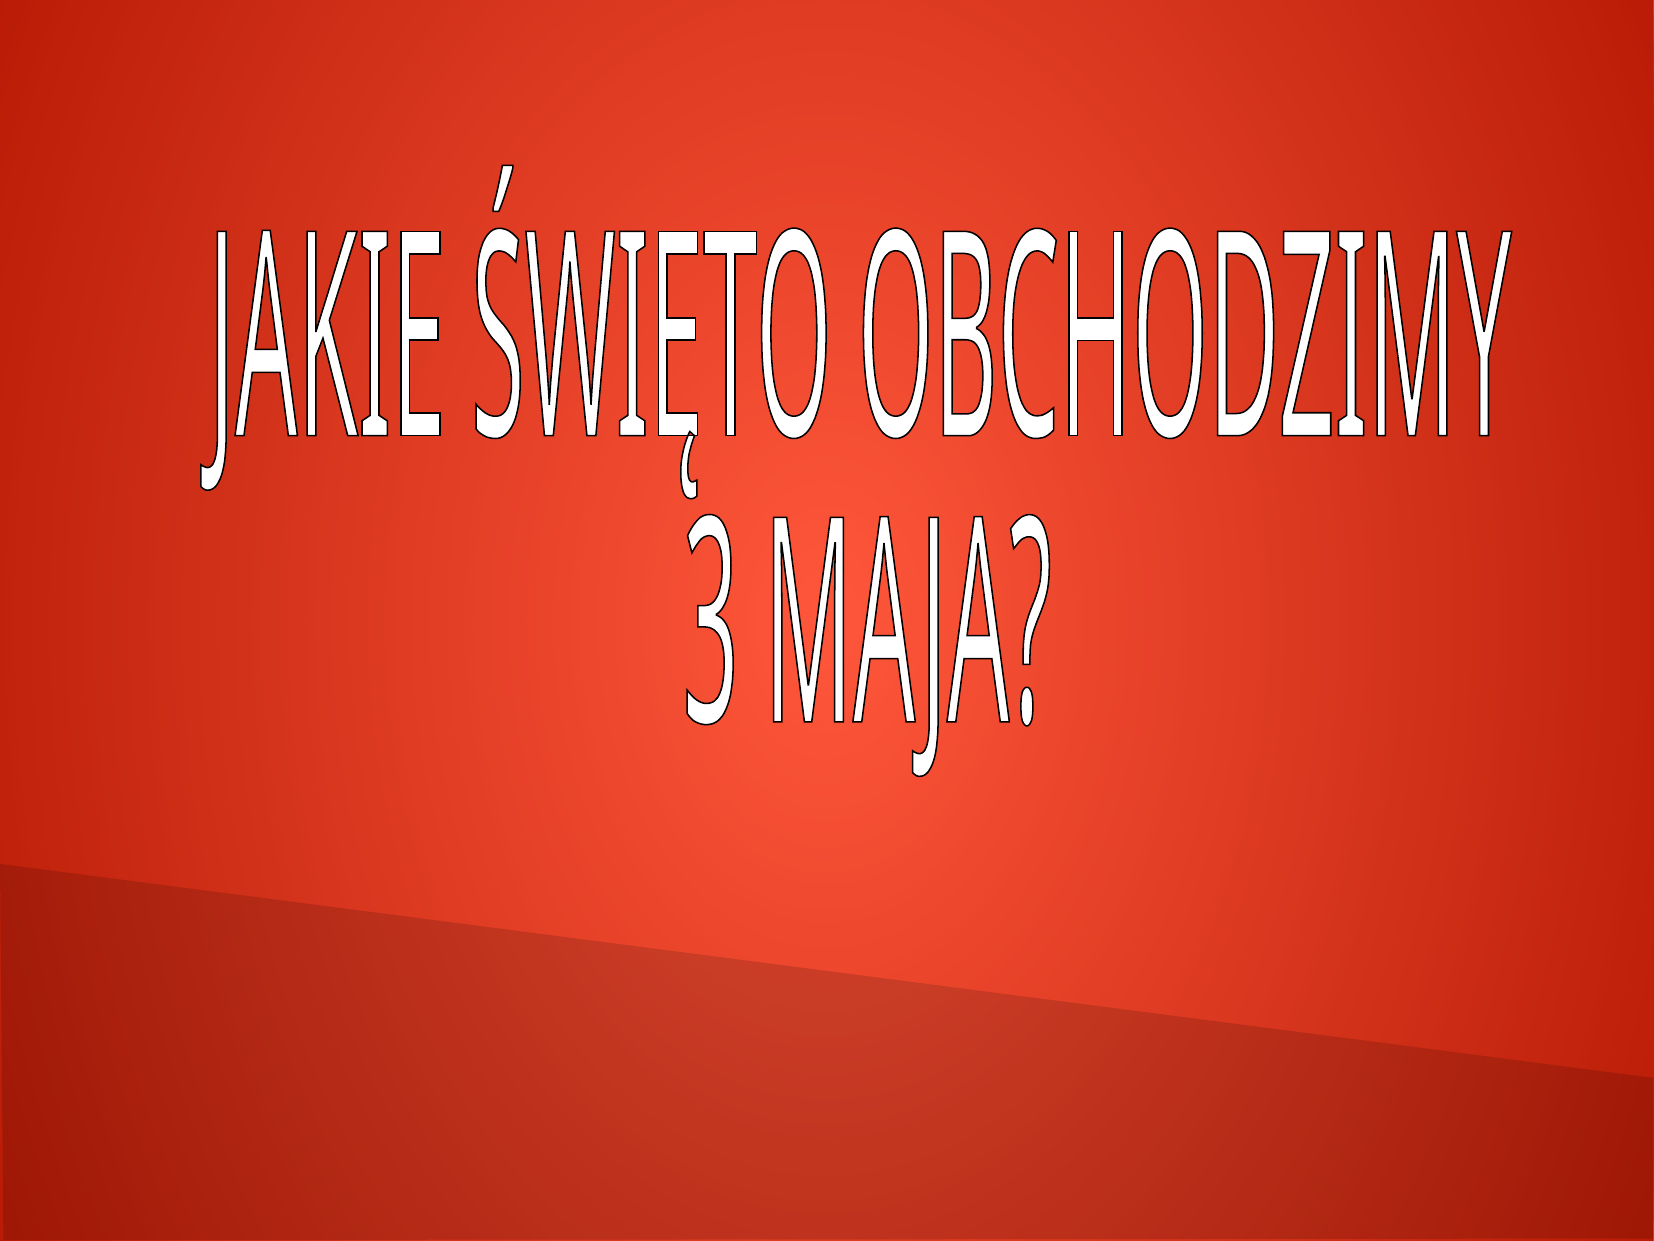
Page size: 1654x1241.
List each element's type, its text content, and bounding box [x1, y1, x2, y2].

text_box JAKIE ŚWIĘTO OBCHODZIMY 3 MAJA? [235, 230, 298, 436]
text_box JAKIE ŚWIĘTO OBCHODZIMY 3 MAJA? [704, 231, 757, 436]
text_box JAKIE ŚWIĘTO OBCHODZIMY 3 MAJA? [1010, 514, 1050, 665]
text_box JAKIE ŚWIĘTO OBCHODZIMY 3 MAJA? [400, 231, 440, 436]
text_box JAKIE ŚWIĘTO OBCHODZIMY 3 MAJA? [946, 516, 1010, 722]
text_box JAKIE ŚWIĘTO OBCHODZIMY 3 MAJA? [863, 228, 928, 439]
text_box JAKIE ŚWIĘTO OBCHODZIMY 3 MAJA? [852, 516, 916, 722]
text_box JAKIE ŚWIĘTO OBCHODZIMY 3 MAJA? [200, 231, 227, 491]
text_box JAKIE ŚWIĘTO OBCHODZIMY 3 MAJA? [1137, 228, 1203, 439]
text_box JAKIE ŚWIĘTO OBCHODZIMY 3 MAJA? [1377, 231, 1447, 436]
text_box JAKIE ŚWIĘTO OBCHODZIMY 3 MAJA? [658, 231, 698, 499]
text_box JAKIE ŚWIĘTO OBCHODZIMY 3 MAJA? [1282, 231, 1331, 436]
text_box JAKIE ŚWIĘTO OBCHODZIMY 3 MAJA? [761, 228, 827, 439]
text_box JAKIE ŚWIĘTO OBCHODZIMY 3 MAJA? [1456, 231, 1512, 436]
text_box JAKIE ŚWIĘTO OBCHODZIMY 3 MAJA? [476, 228, 521, 439]
text_box JAKIE ŚWIĘTO OBCHODZIMY 3 MAJA? [525, 231, 615, 436]
text_box JAKIE ŚWIĘTO OBCHODZIMY 3 MAJA? [619, 231, 645, 436]
text_box JAKIE ŚWIĘTO OBCHODZIMY 3 MAJA? [493, 165, 513, 212]
text_box JAKIE ŚWIĘTO OBCHODZIMY 3 MAJA? [1217, 231, 1274, 436]
text_box JAKIE ŚWIĘTO OBCHODZIMY 3 MAJA? [362, 231, 388, 436]
text_box JAKIE ŚWIĘTO OBCHODZIMY 3 MAJA? [943, 231, 993, 436]
text_box JAKIE ŚWIĘTO OBCHODZIMY 3 MAJA? [1338, 231, 1364, 436]
text_box JAKIE ŚWIĘTO OBCHODZIMY 3 MAJA? [307, 231, 359, 436]
text_box JAKIE ŚWIĘTO OBCHODZIMY 3 MAJA? [1068, 231, 1123, 436]
text_box JAKIE ŚWIĘTO OBCHODZIMY 3 MAJA? [773, 517, 844, 722]
text_box JAKIE ŚWIĘTO OBCHODZIMY 3 MAJA? [1003, 228, 1057, 439]
text_box JAKIE ŚWIĘTO OBCHODZIMY 3 MAJA? [912, 517, 939, 777]
text_box JAKIE ŚWIĘTO OBCHODZIMY 3 MAJA? [687, 514, 734, 725]
